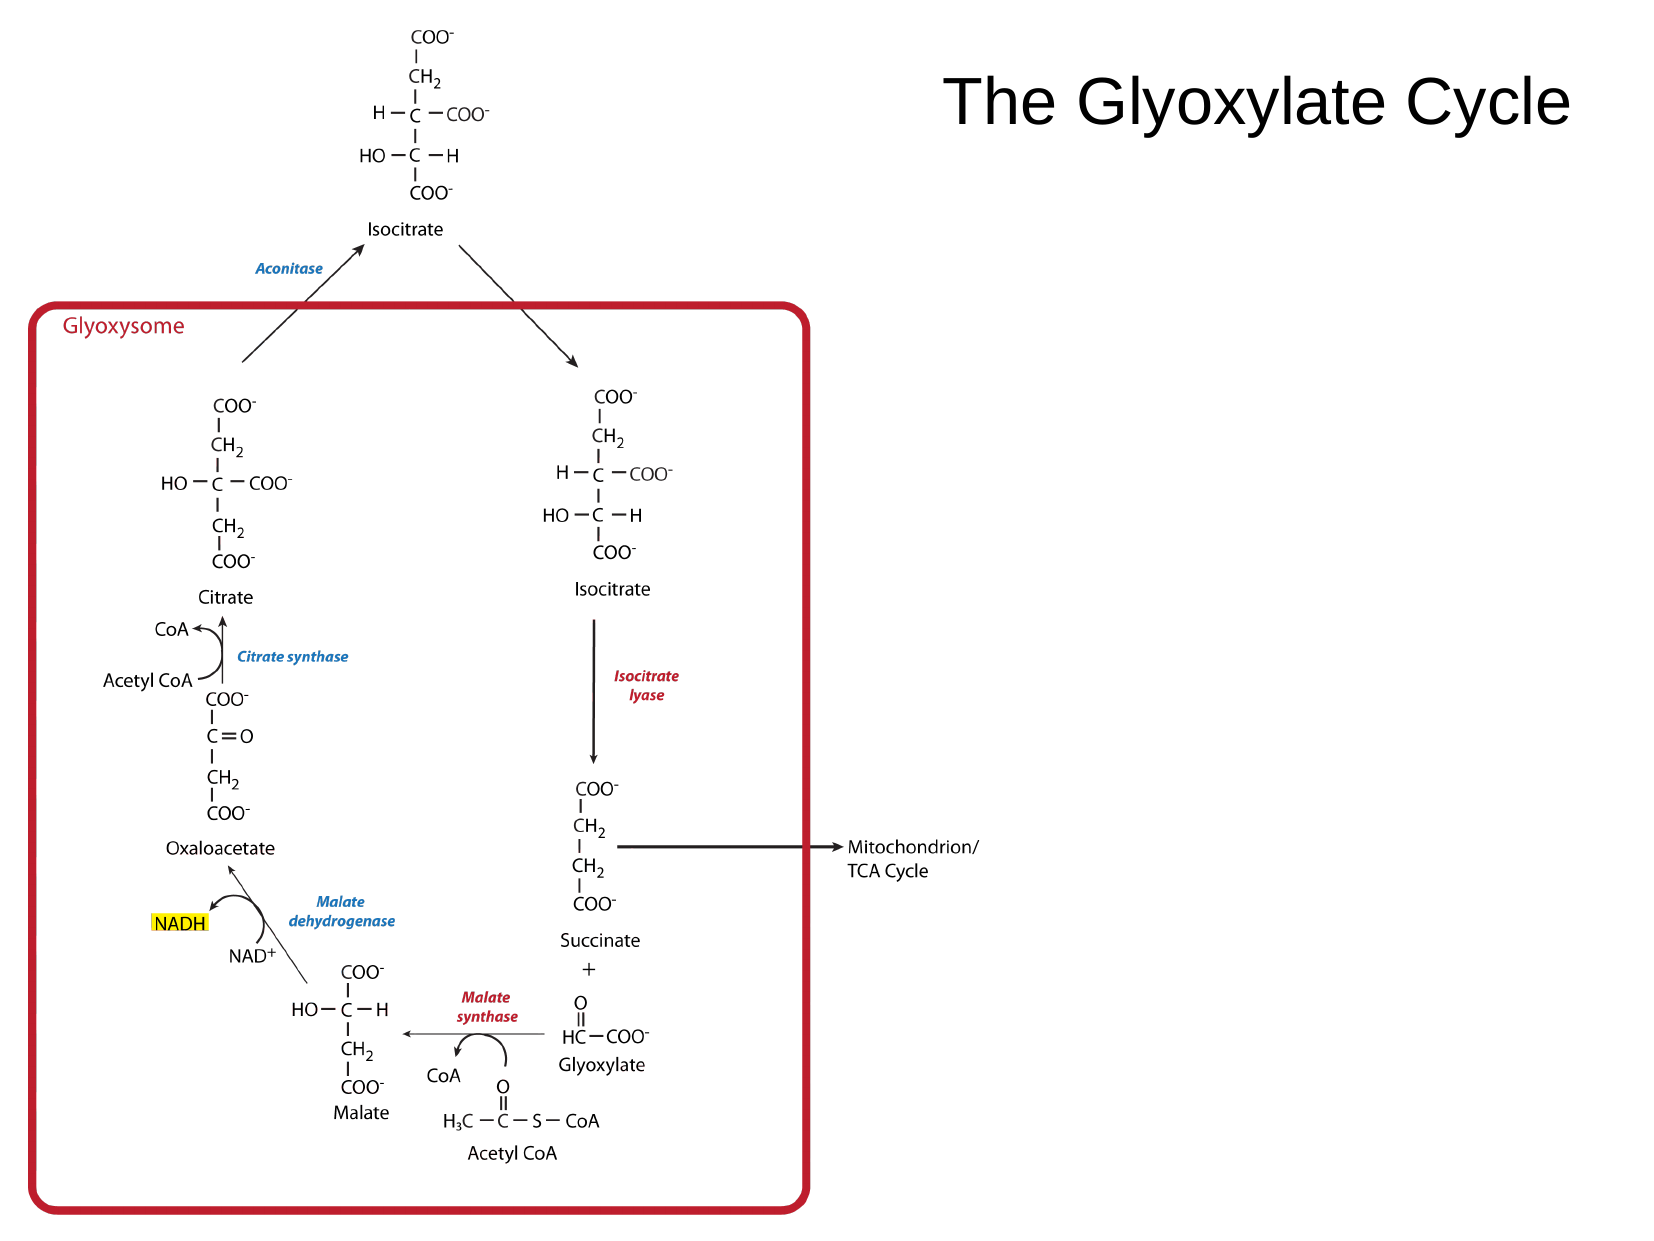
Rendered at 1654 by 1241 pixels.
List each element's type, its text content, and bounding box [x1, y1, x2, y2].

title The Glyoxylate Cycle [980, 49, 1577, 150]
picture [26, 20, 980, 1216]
